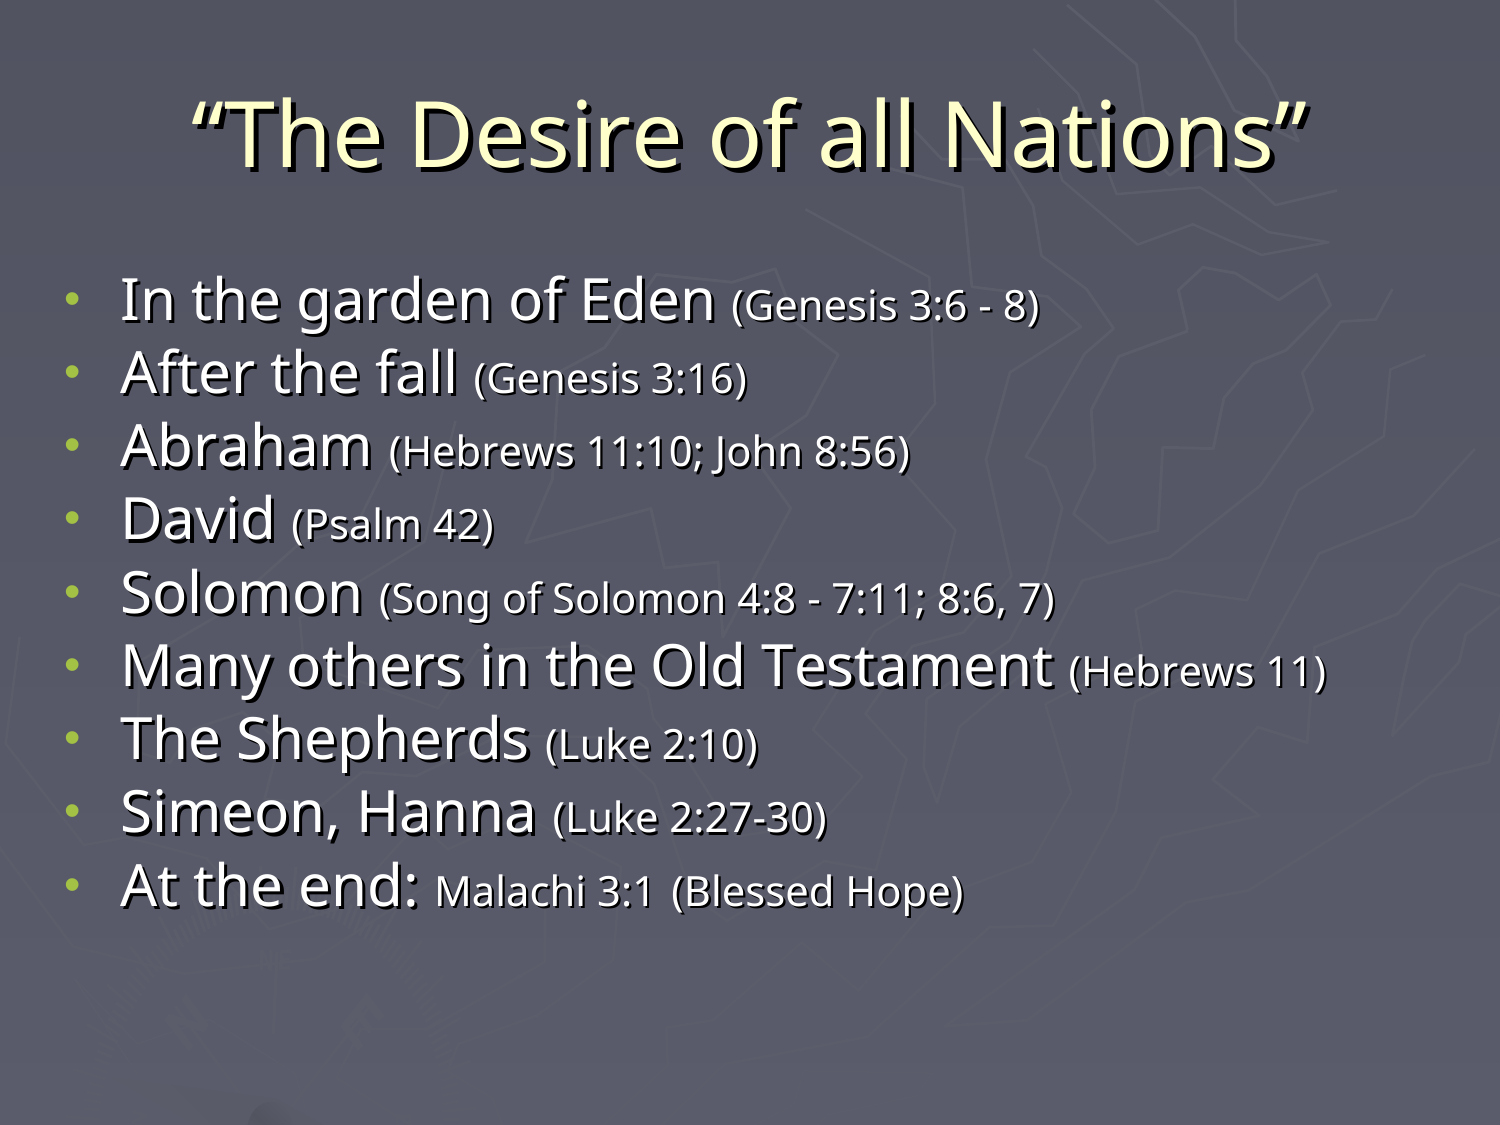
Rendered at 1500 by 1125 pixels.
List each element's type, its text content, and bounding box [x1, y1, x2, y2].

list In the garden of Eden (Genesis 3:6 - 8) After the fall (Genesis 3:16) Abraham (Hebrews 11:10; John 8:56) David (Psalm 42) Solomon (Song of Solomon 4:8 - 7:11; 8:6, 7) Many others in the Old Testament (Hebrews 11) The Shepherds (Luke 2:10) Simeon, Hanna (Luke 2:27-30) At the end: Malachi 3:1 (Blessed Hope) [49, 262, 1451, 1083]
title “The Desire of all Nations” [49, 37, 1451, 225]
